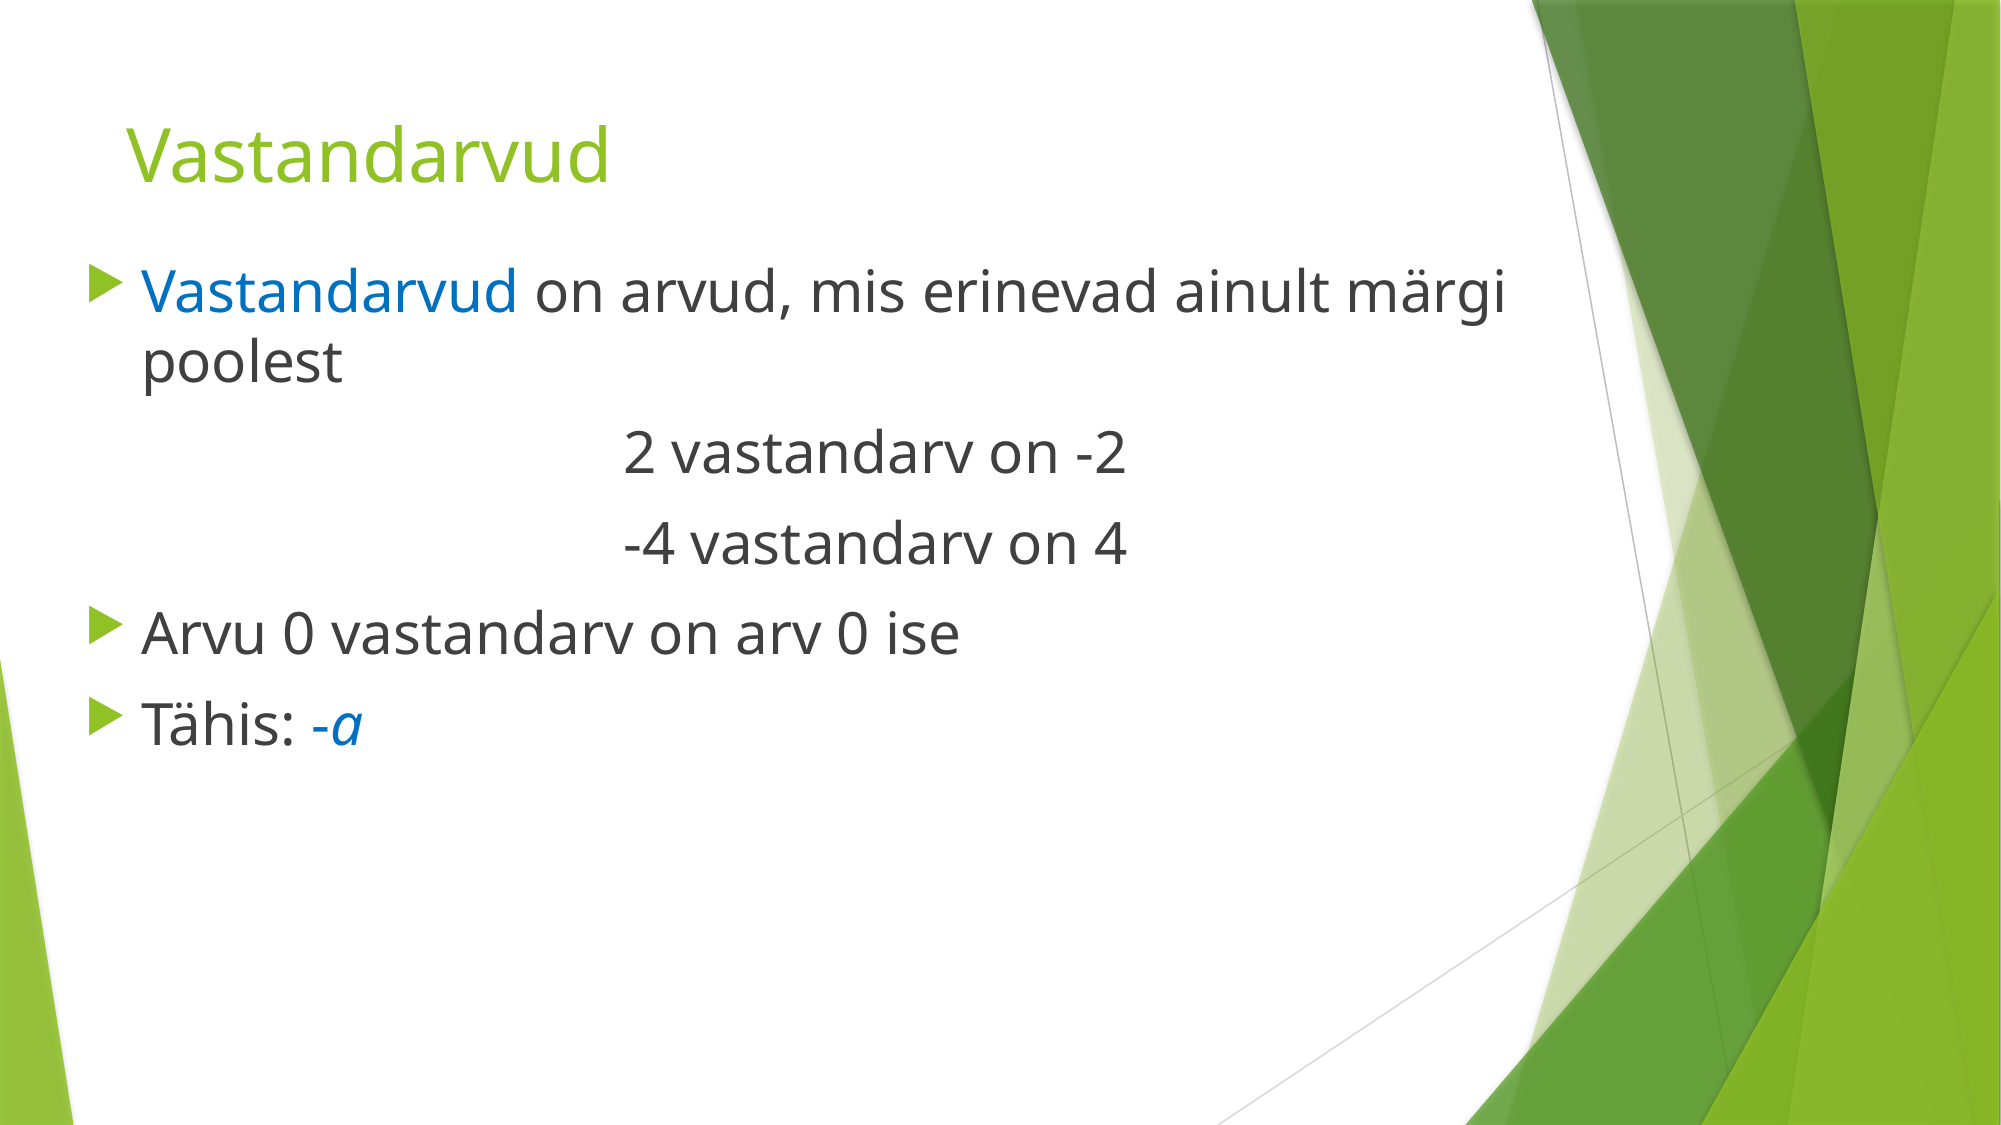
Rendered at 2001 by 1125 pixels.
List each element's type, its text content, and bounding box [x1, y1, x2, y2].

list Vastandarvud on arvud, mis erinevad ainult märgi poolest 2 vastandarv on -2 -4 vastandarv on 4 Arvu 0 vastandarv on arv 0 ise Tähis: -a [69, 247, 1667, 1098]
title Vastandarvud [111, 99, 1522, 247]
